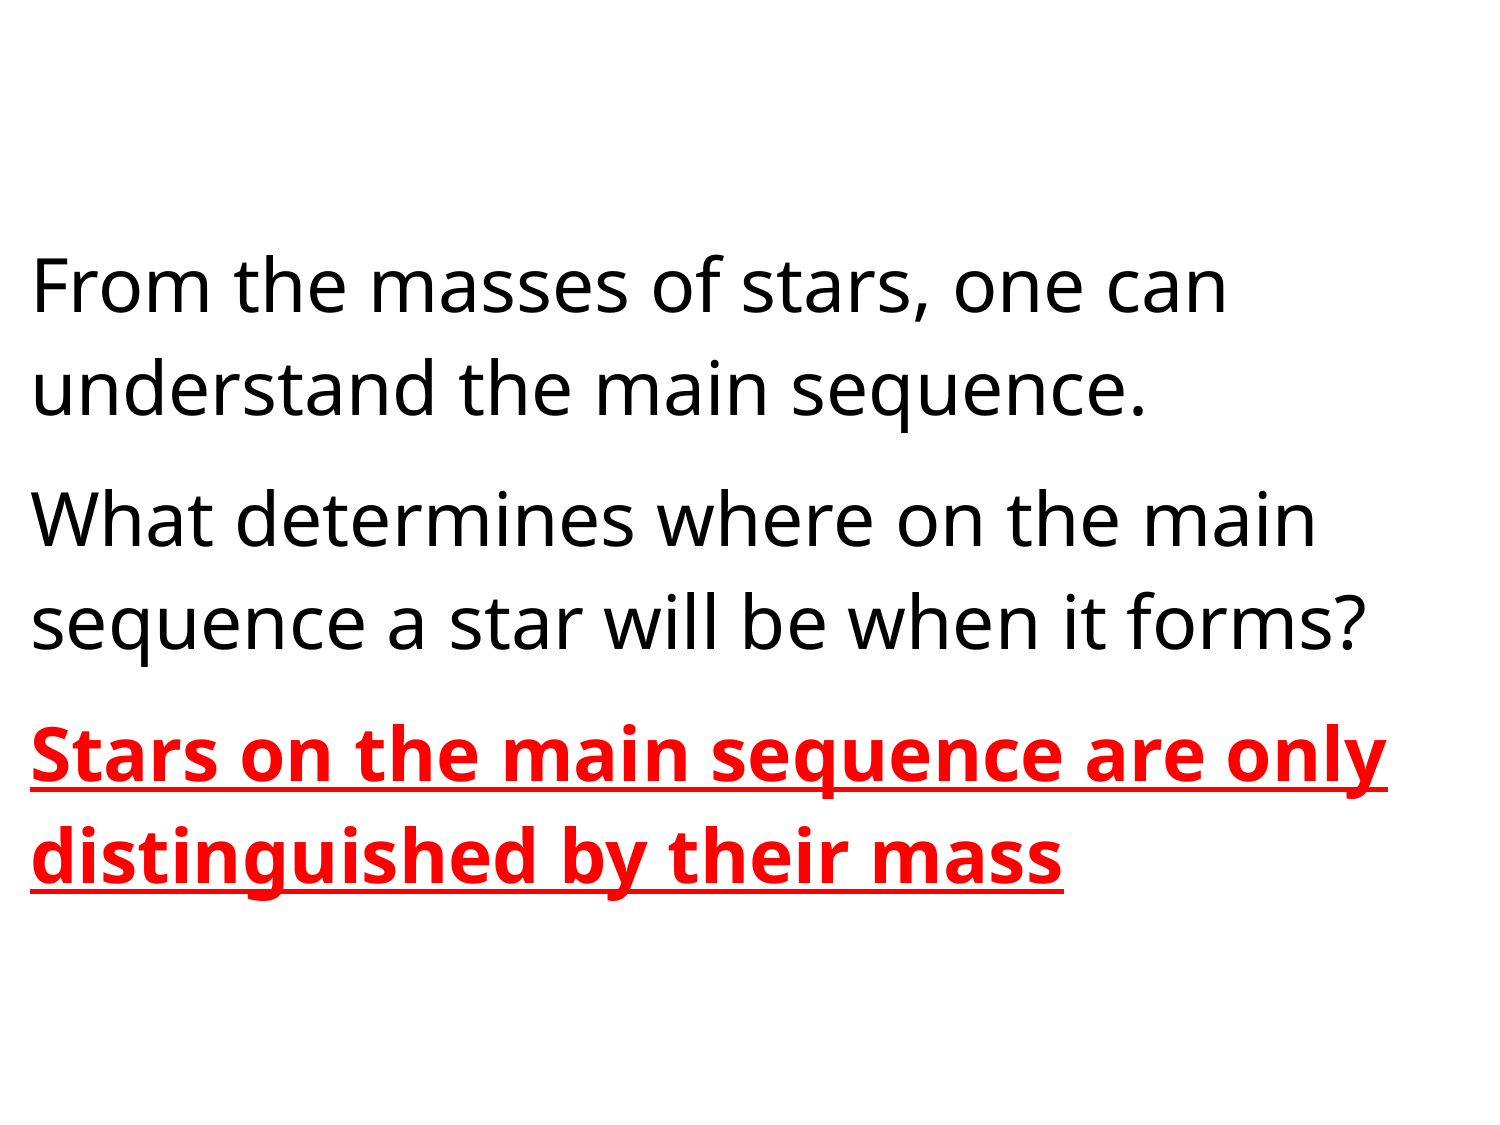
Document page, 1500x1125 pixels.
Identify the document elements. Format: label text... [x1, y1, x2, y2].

list From the masses of stars, one can understand the main sequence. What determines where on the main sequence a star will be when it forms? Stars on the main sequence are only distinguished by their mass [30, 232, 1471, 1006]
